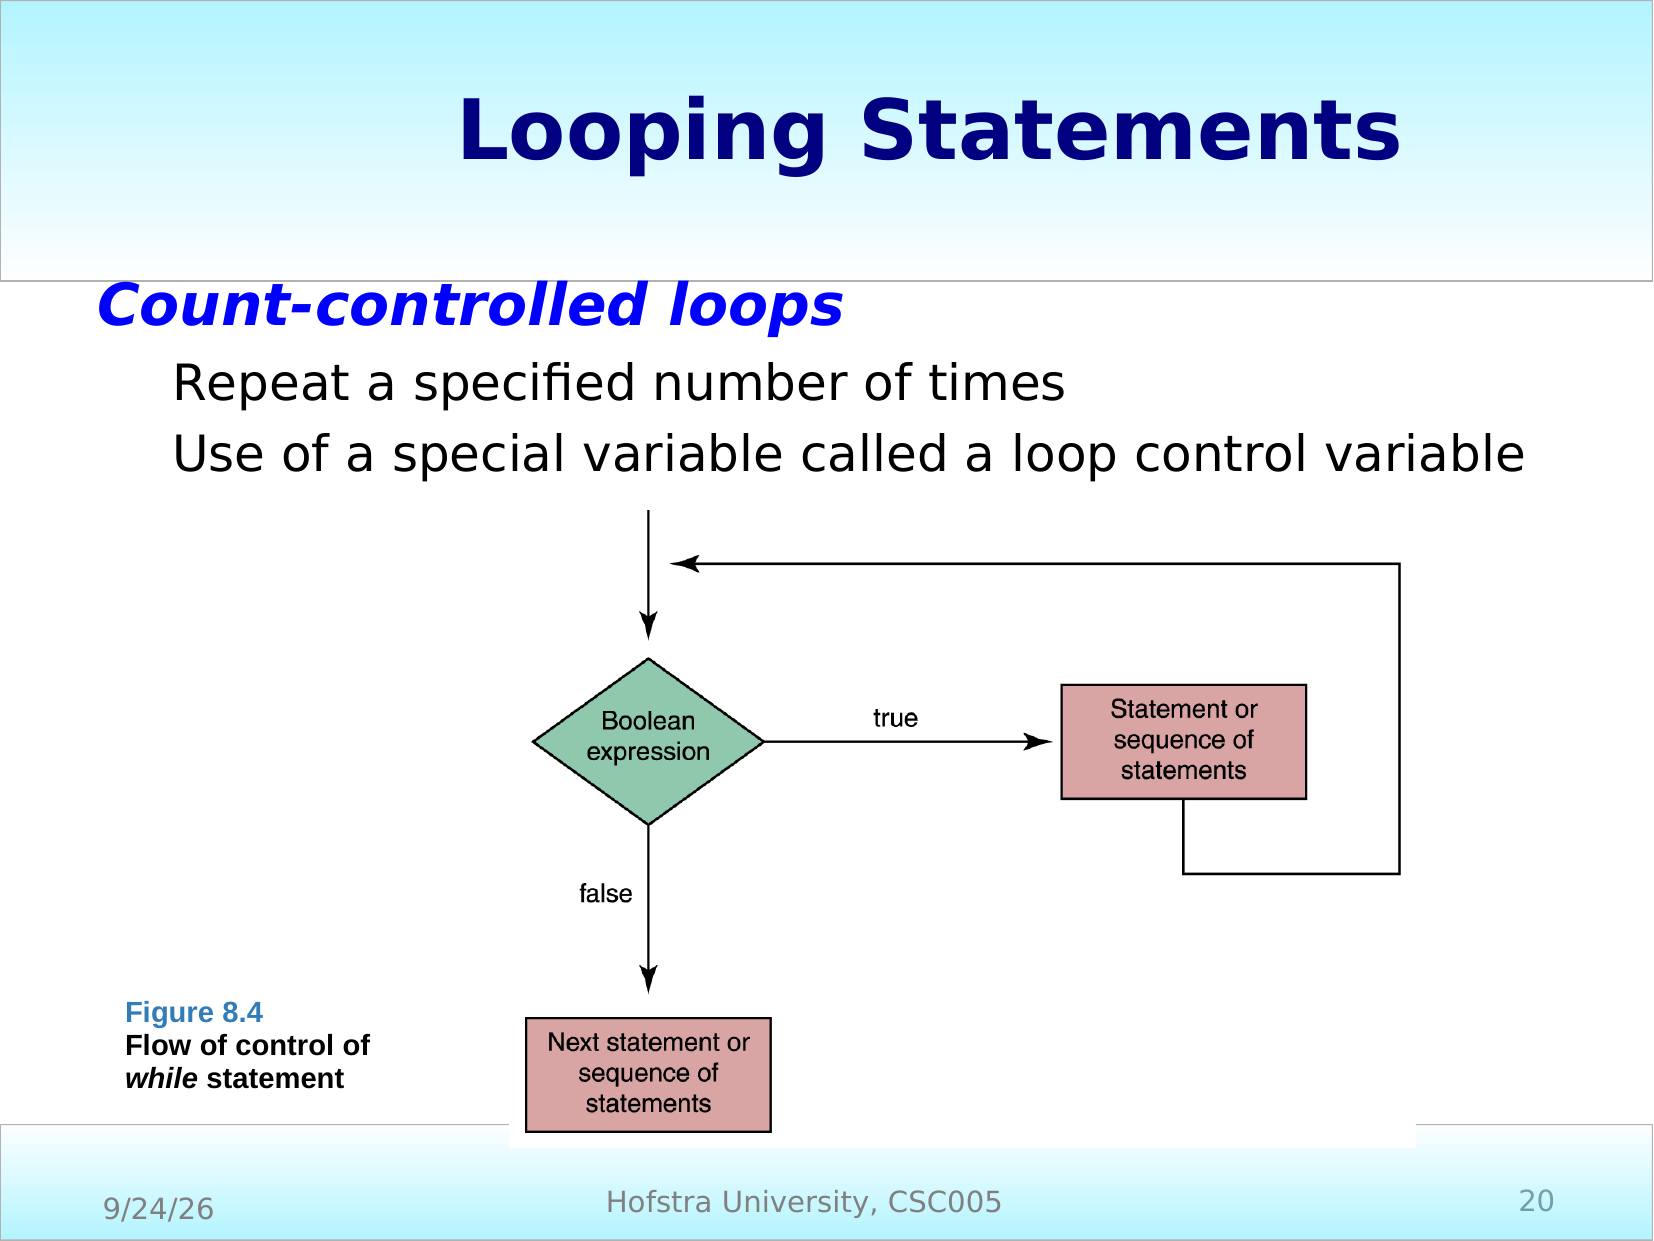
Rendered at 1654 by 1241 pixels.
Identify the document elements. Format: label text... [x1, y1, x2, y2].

text_box Figure 8.4 Flow of control of while statement [110, 988, 441, 1103]
picture [509, 1084, 1416, 1148]
title Looping Statements [247, 27, 1612, 235]
list Count-controlled loops Repeat a specified number of times Use of a special variable called a loop control variable [82, 256, 1571, 1084]
